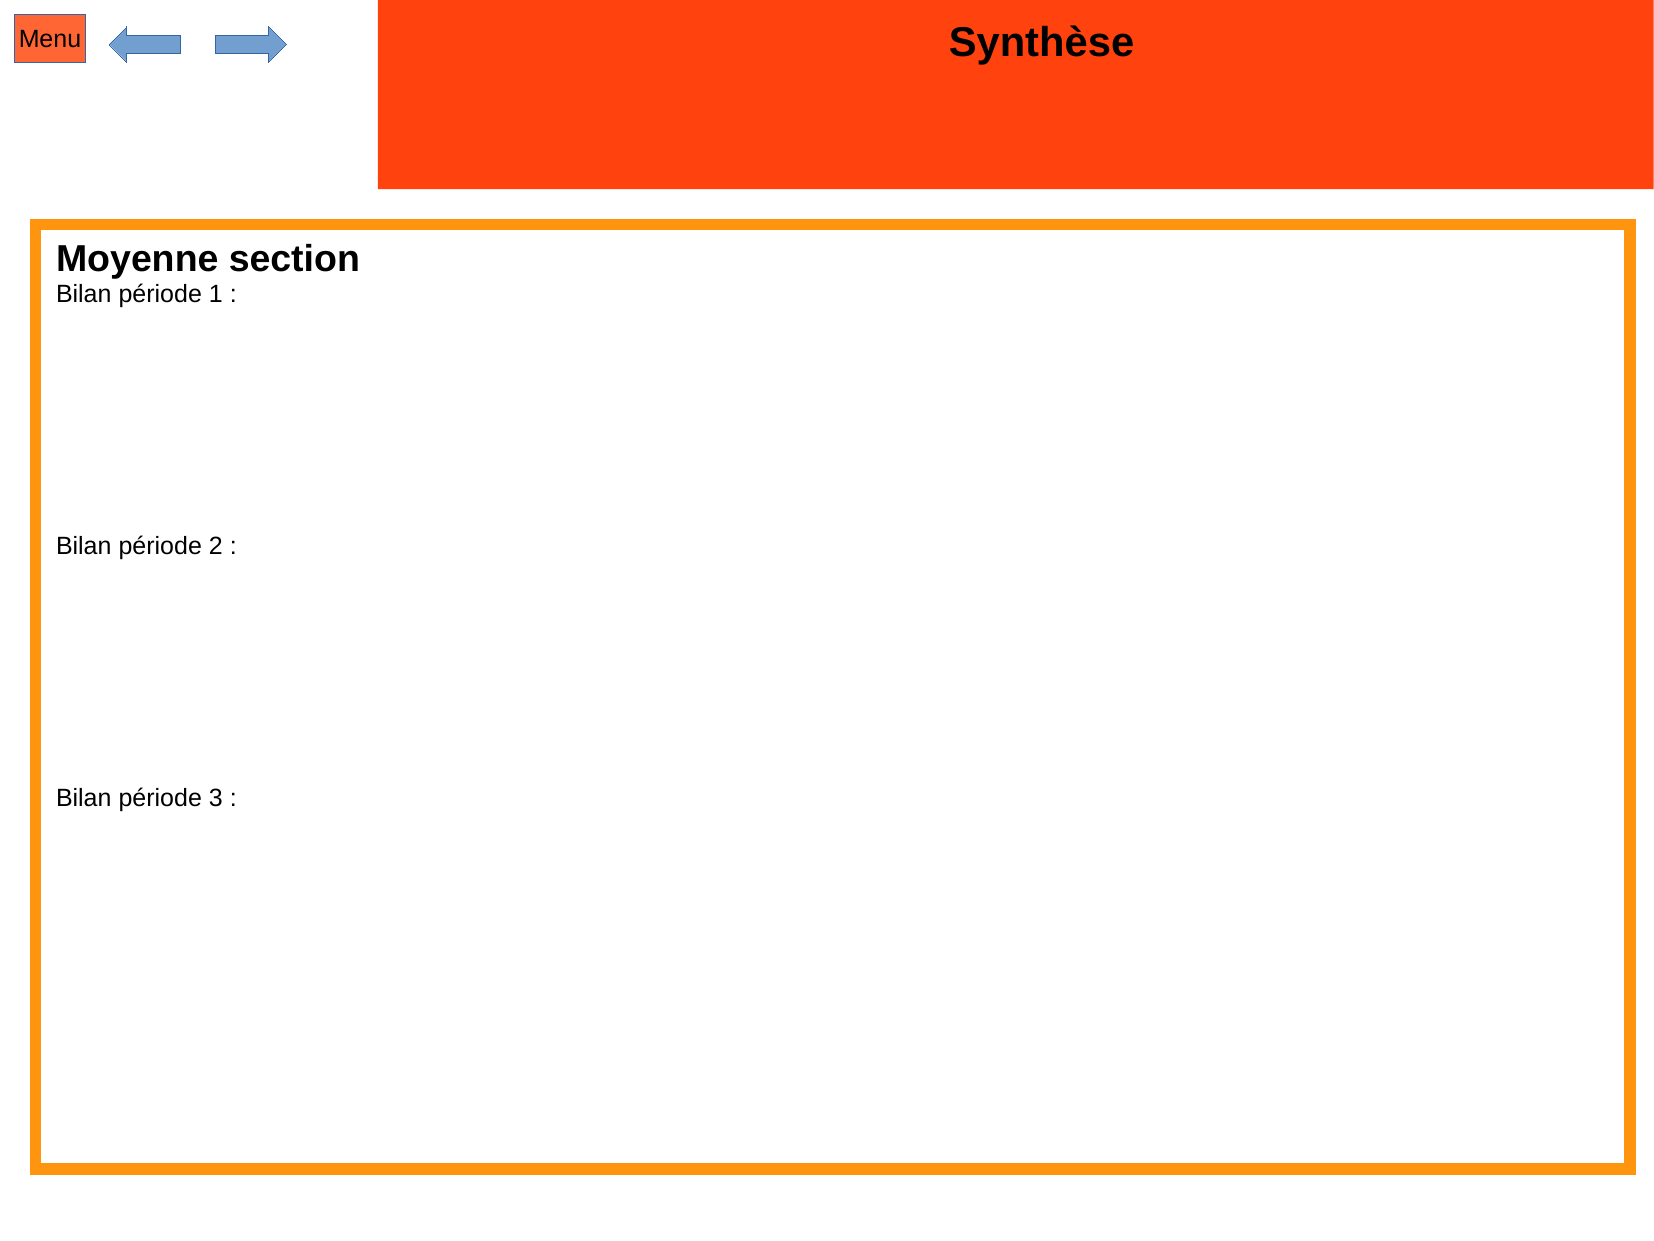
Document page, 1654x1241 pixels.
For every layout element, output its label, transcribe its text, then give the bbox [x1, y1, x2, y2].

text_box [215, 26, 287, 63]
text_box [109, 26, 181, 63]
text_box Moyenne section Bilan période 1 : Bilan période 2 : Bilan période 3 : [35, 224, 1630, 1170]
text_box [377, 0, 1654, 190]
text_box Synthèse [934, 11, 1150, 157]
text_box Menu [14, 14, 86, 63]
